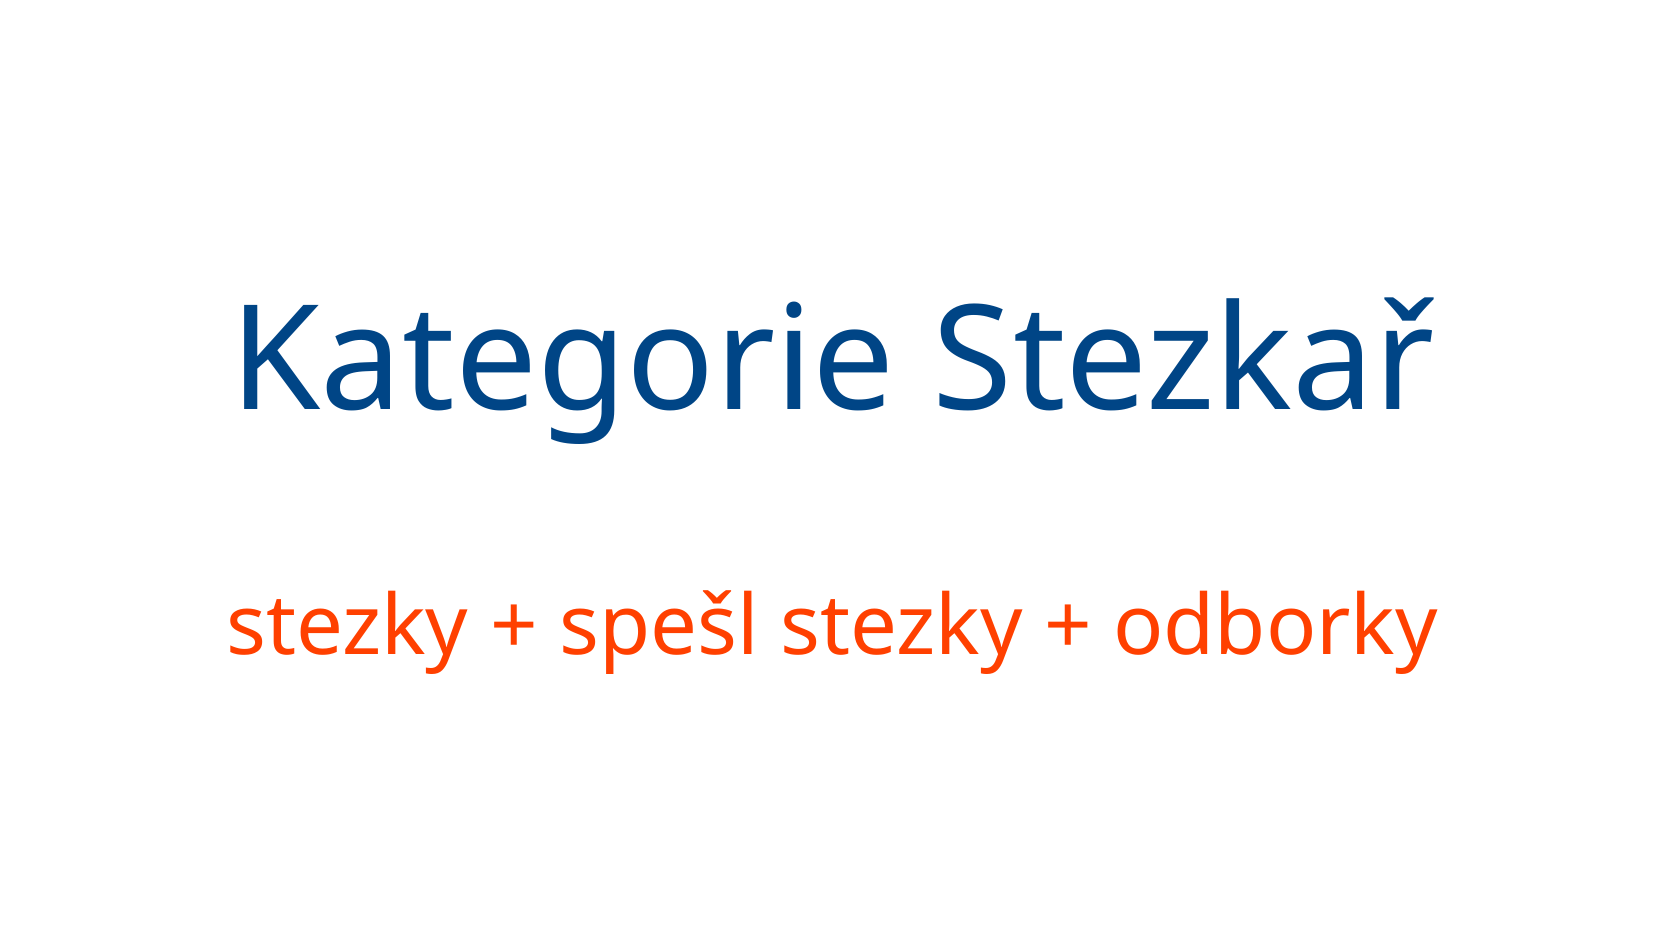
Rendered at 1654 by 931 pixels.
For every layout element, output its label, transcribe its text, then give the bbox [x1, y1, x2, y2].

subtitle Kategorie Stezkař stezky + spešl stezky + odborky [88, 106, 1577, 827]
